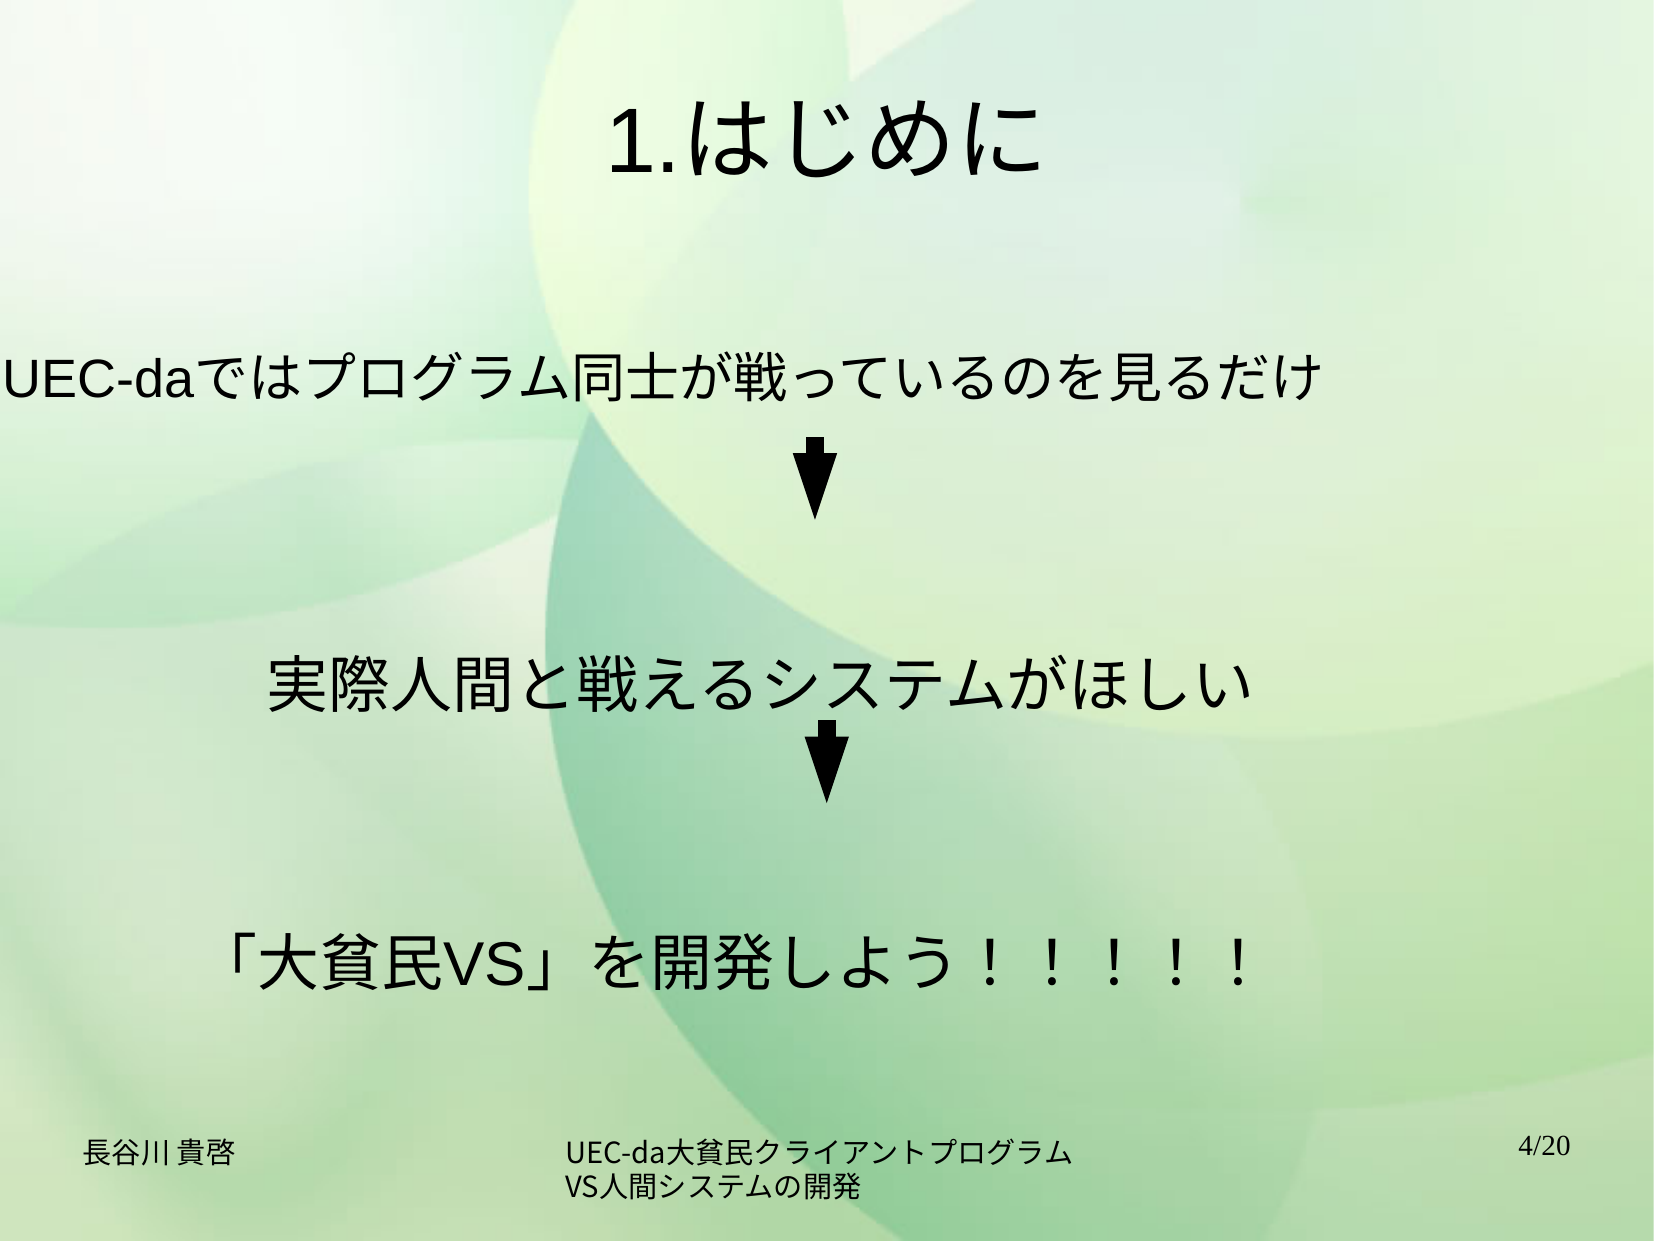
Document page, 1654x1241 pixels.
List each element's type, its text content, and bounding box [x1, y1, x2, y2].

list 「大貧民VS」を開発しよう！！！！！ [129, 868, 1585, 1004]
list UEC-daではプログラム同士が戦っているのを見るだけ [0, 295, 1654, 414]
title 1.はじめに [82, 29, 1571, 237]
picture [0, 414, 1654, 1241]
list 実際人間と戦えるシステムがほしい [200, 590, 1654, 726]
picture [0, 0, 1654, 295]
